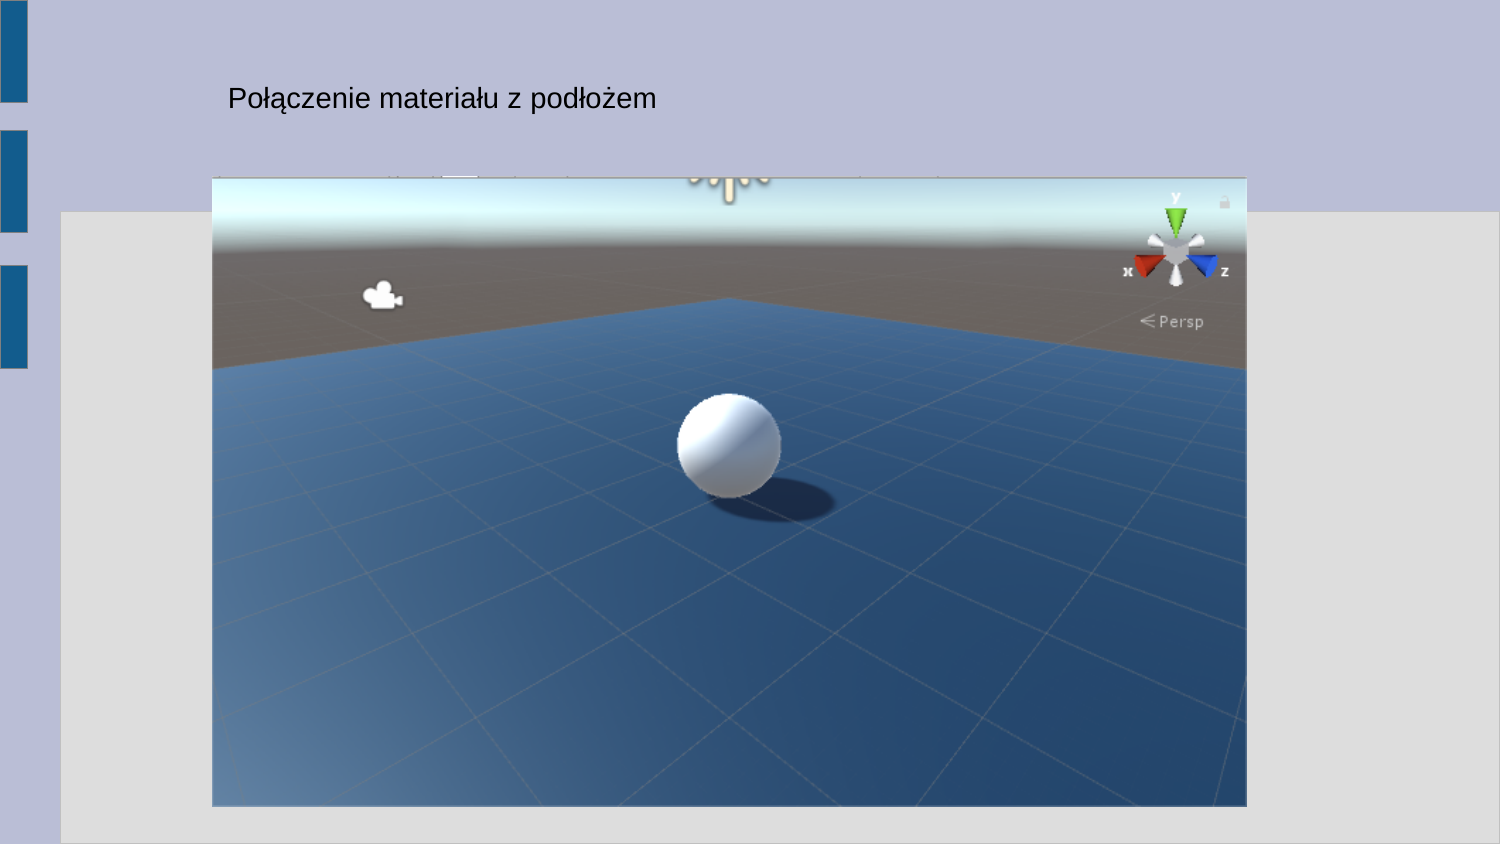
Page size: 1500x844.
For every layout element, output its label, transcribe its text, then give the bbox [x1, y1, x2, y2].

title Połączenie materiału z podłożem [212, 64, 1368, 215]
picture [212, 176, 1247, 807]
